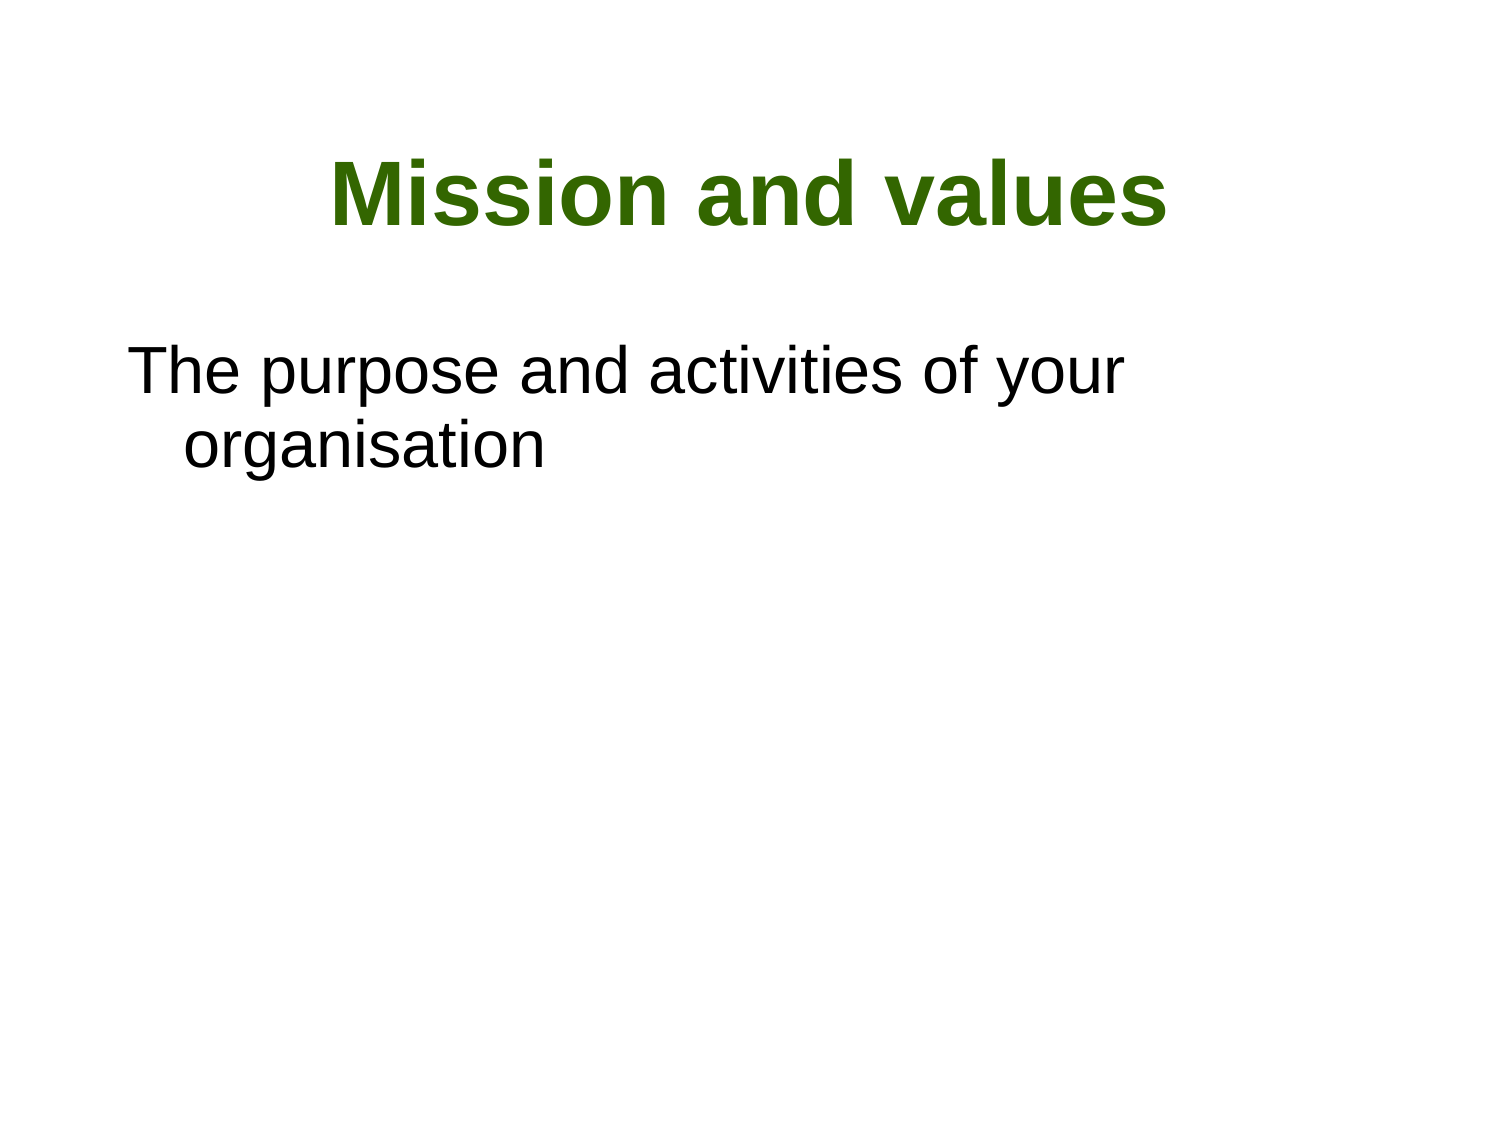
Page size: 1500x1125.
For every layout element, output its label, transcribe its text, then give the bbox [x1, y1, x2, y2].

title Mission and values [112, 99, 1388, 288]
list The purpose and activities of your organisation [112, 324, 1388, 1001]
